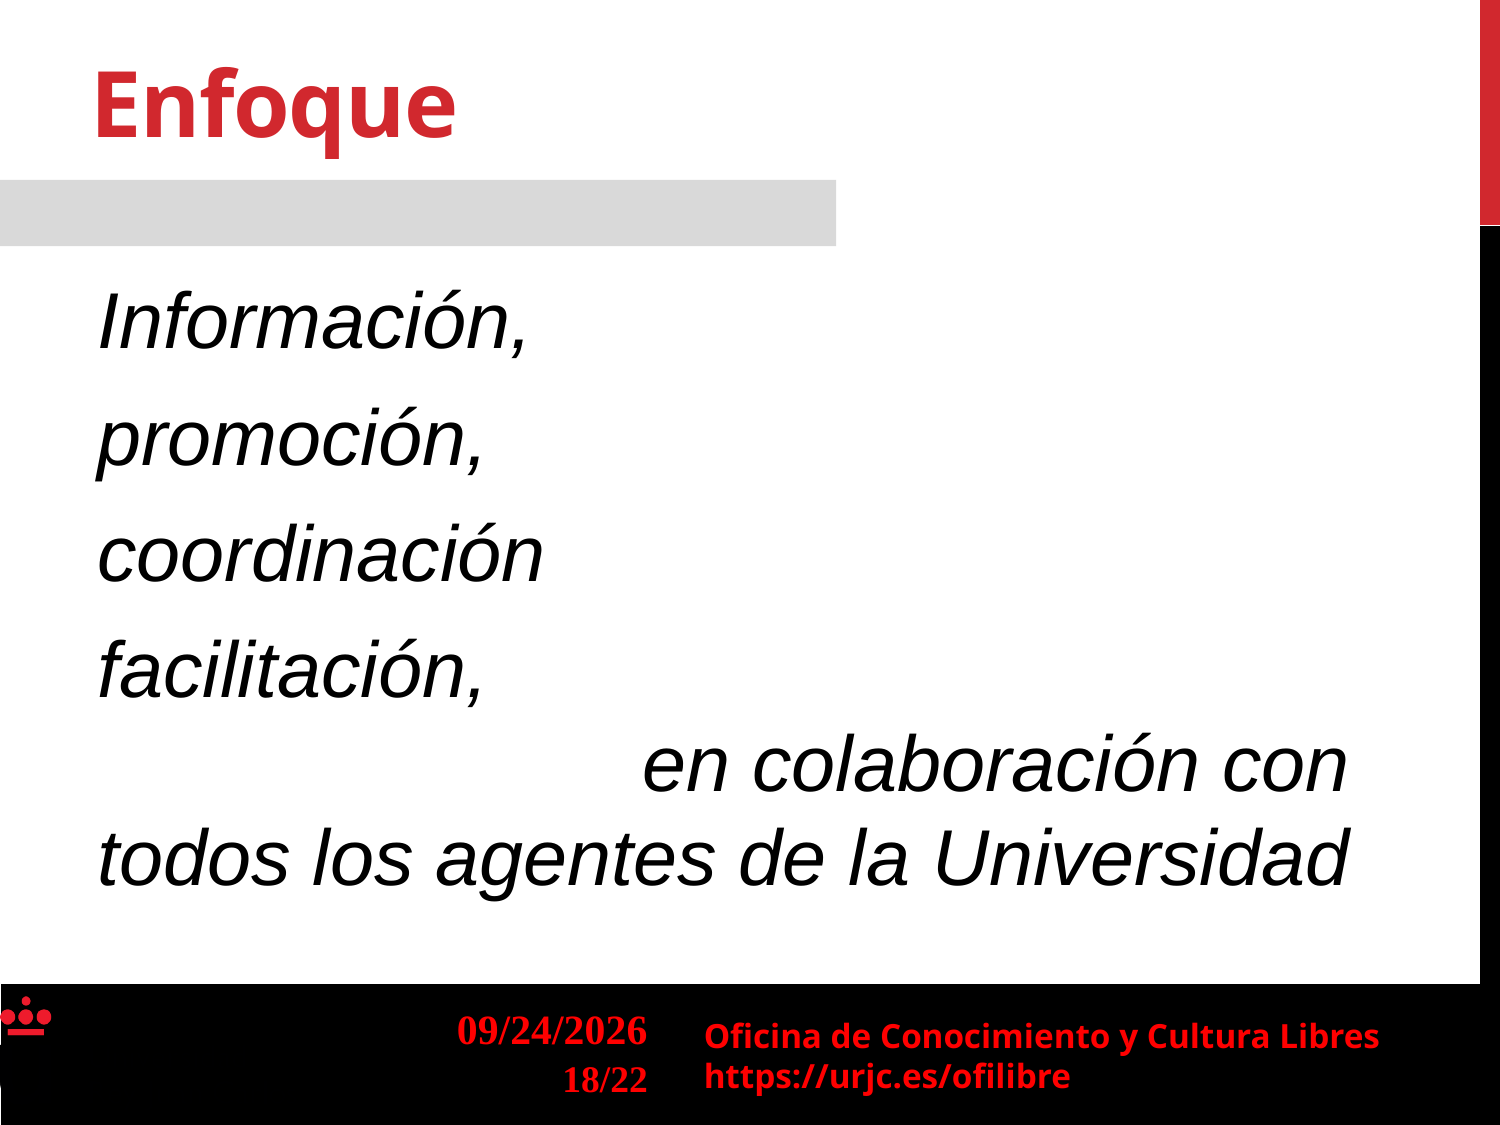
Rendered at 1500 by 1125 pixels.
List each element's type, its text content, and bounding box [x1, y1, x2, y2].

text_box Enfoque [0, 24, 1326, 172]
title [75, 15, 1425, 172]
list Información, promoción, coordinación facilitación, en colaboración con todos los agentes de la Universidad [15, 270, 1441, 916]
